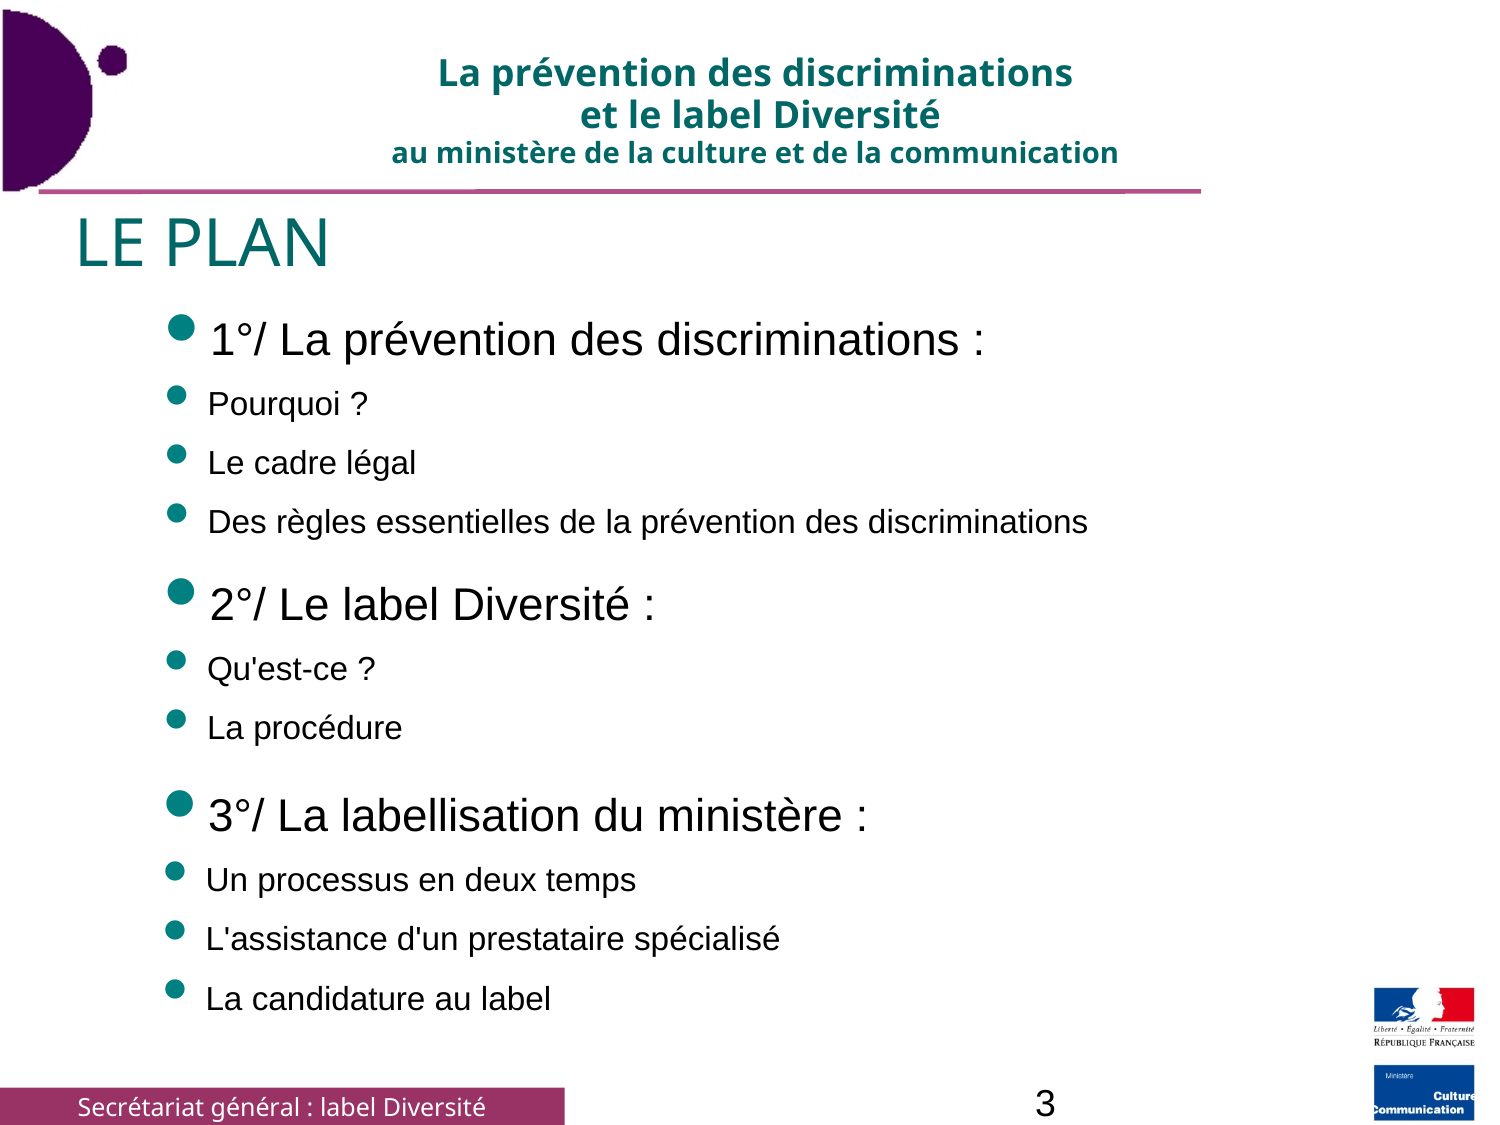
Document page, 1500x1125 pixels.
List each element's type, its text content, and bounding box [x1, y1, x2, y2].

picture [0, 0, 149, 204]
text_box LE PLAN [59, 195, 562, 318]
text_box La prévention des discriminations et le label Diversité au ministère de la culture et de la communication [118, 41, 1394, 179]
text_box <numéro> [1020, 1071, 1370, 1125]
text_box 2°/ Le label Diversité : Qu'est-ce ? La procédure [149, 590, 1376, 827]
picture [1370, 979, 1477, 1125]
text_box 1°/ La prévention des discriminations : Pourquoi ? Le cadre légal Des règles essentielles de la prévention des discriminations [149, 325, 1377, 546]
text_box 3°/ La labellisation du ministère : Un processus en deux temps L'assistance d'un prestataire spécialisé La candidature au label [147, 802, 1375, 1034]
